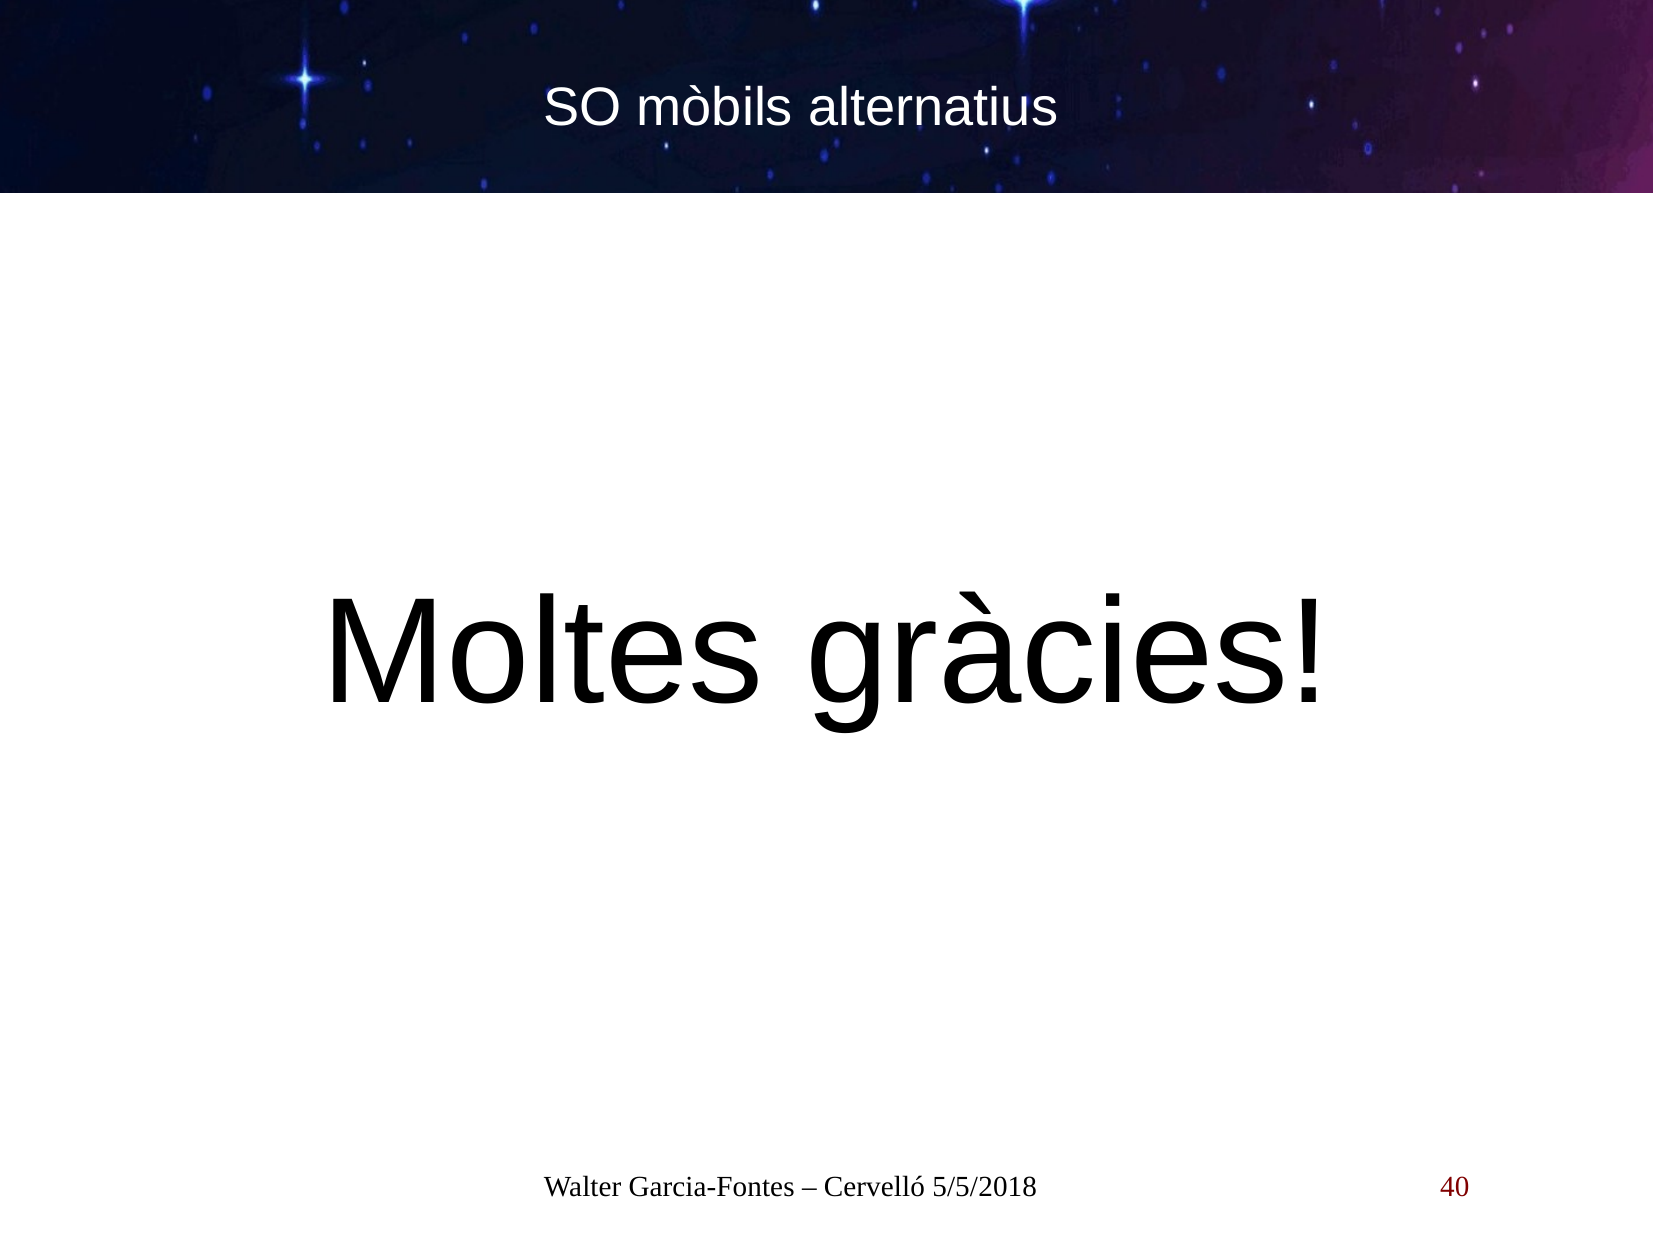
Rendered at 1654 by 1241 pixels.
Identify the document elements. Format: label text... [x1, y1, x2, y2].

picture [0, 0, 1653, 193]
subtitle Moltes gràcies! [82, 290, 1571, 1010]
title SO mòbils alternatius [57, 2, 1546, 211]
